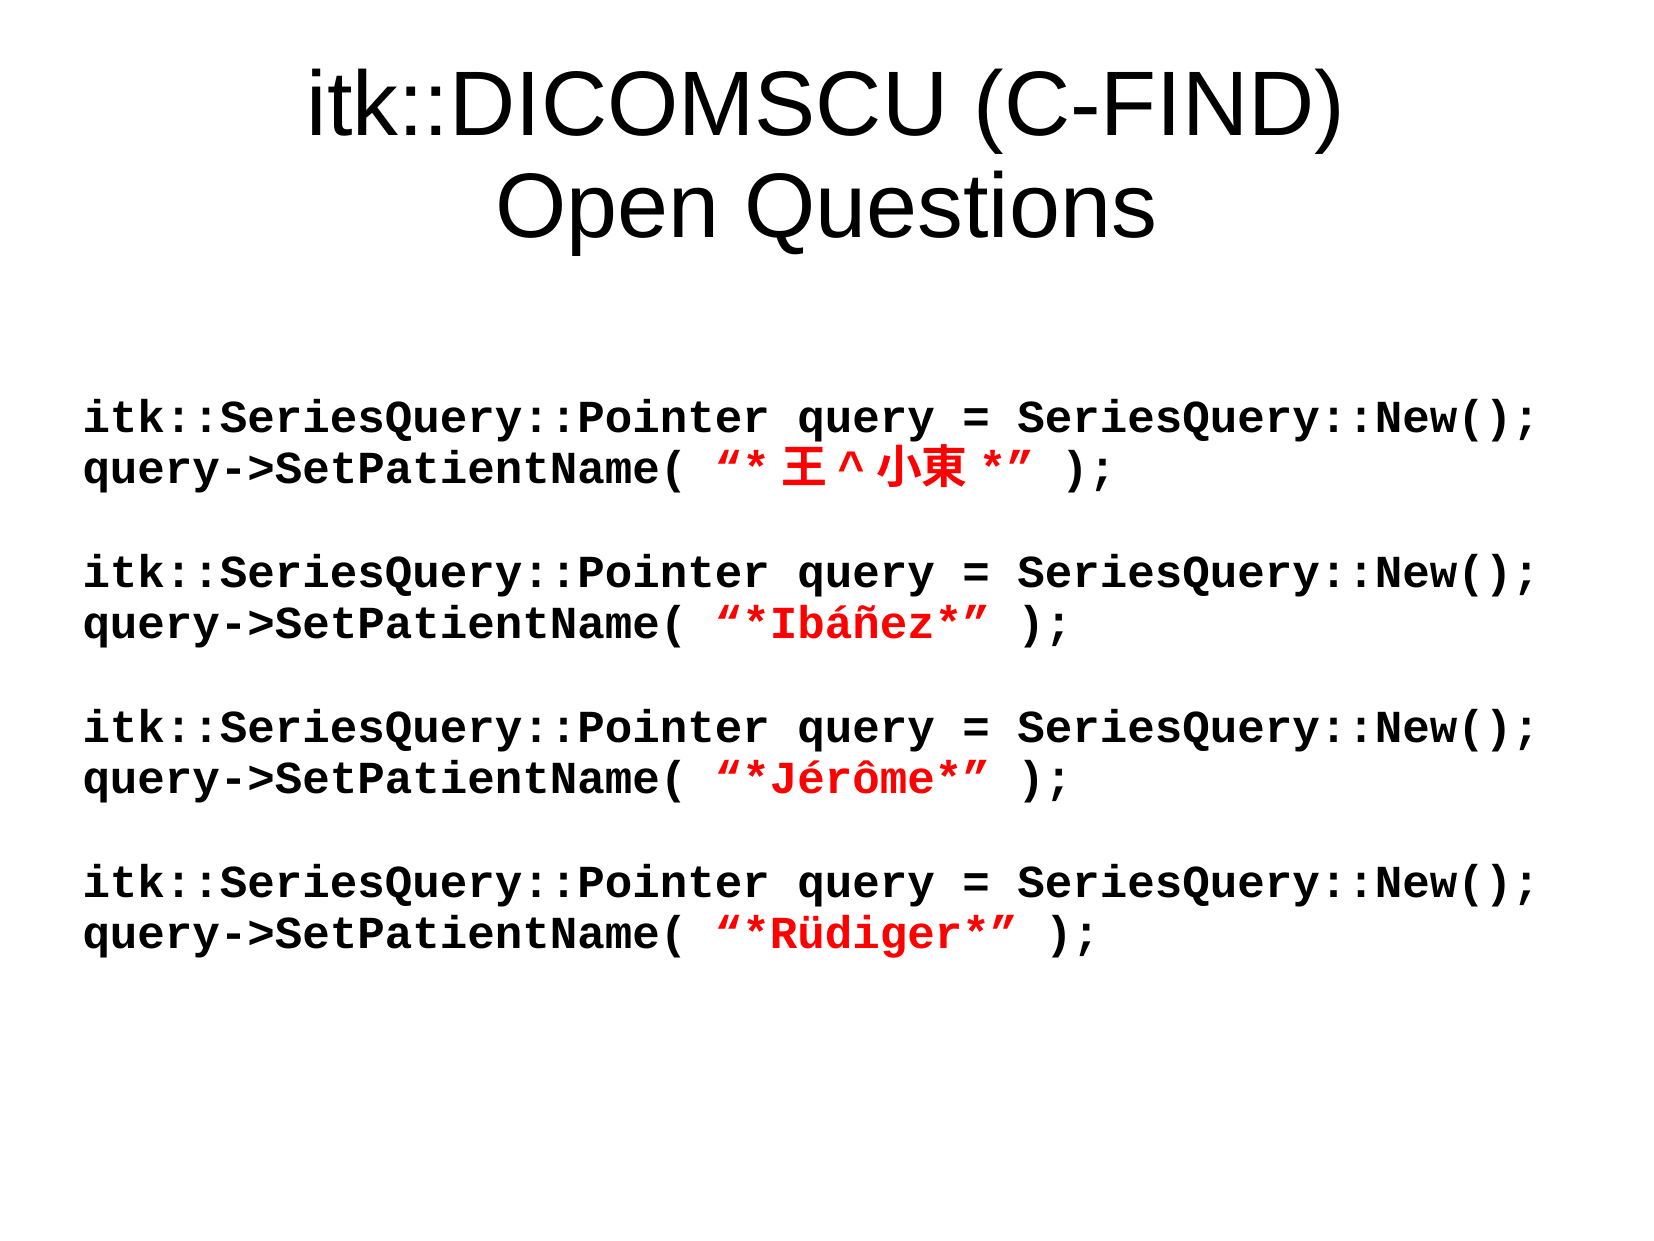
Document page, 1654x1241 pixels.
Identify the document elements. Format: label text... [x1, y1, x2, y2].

subtitle itk::SeriesQuery::Pointer query = SeriesQuery::New(); query->SetPatientName( “*王^小東*” ); itk::SeriesQuery::Pointer query = SeriesQuery::New(); query->SetPatientName( “*Ibáñez*” ); itk::SeriesQuery::Pointer query = SeriesQuery::New(); query->SetPatientName( “*Jérôme*” ); itk::SeriesQuery::Pointer query = SeriesQuery::New(); query->SetPatientName( “*Rüdiger*” ); [82, 297, 1571, 1102]
title itk::DICOMSCU (C-FIND) Open Questions [82, 47, 1571, 259]
